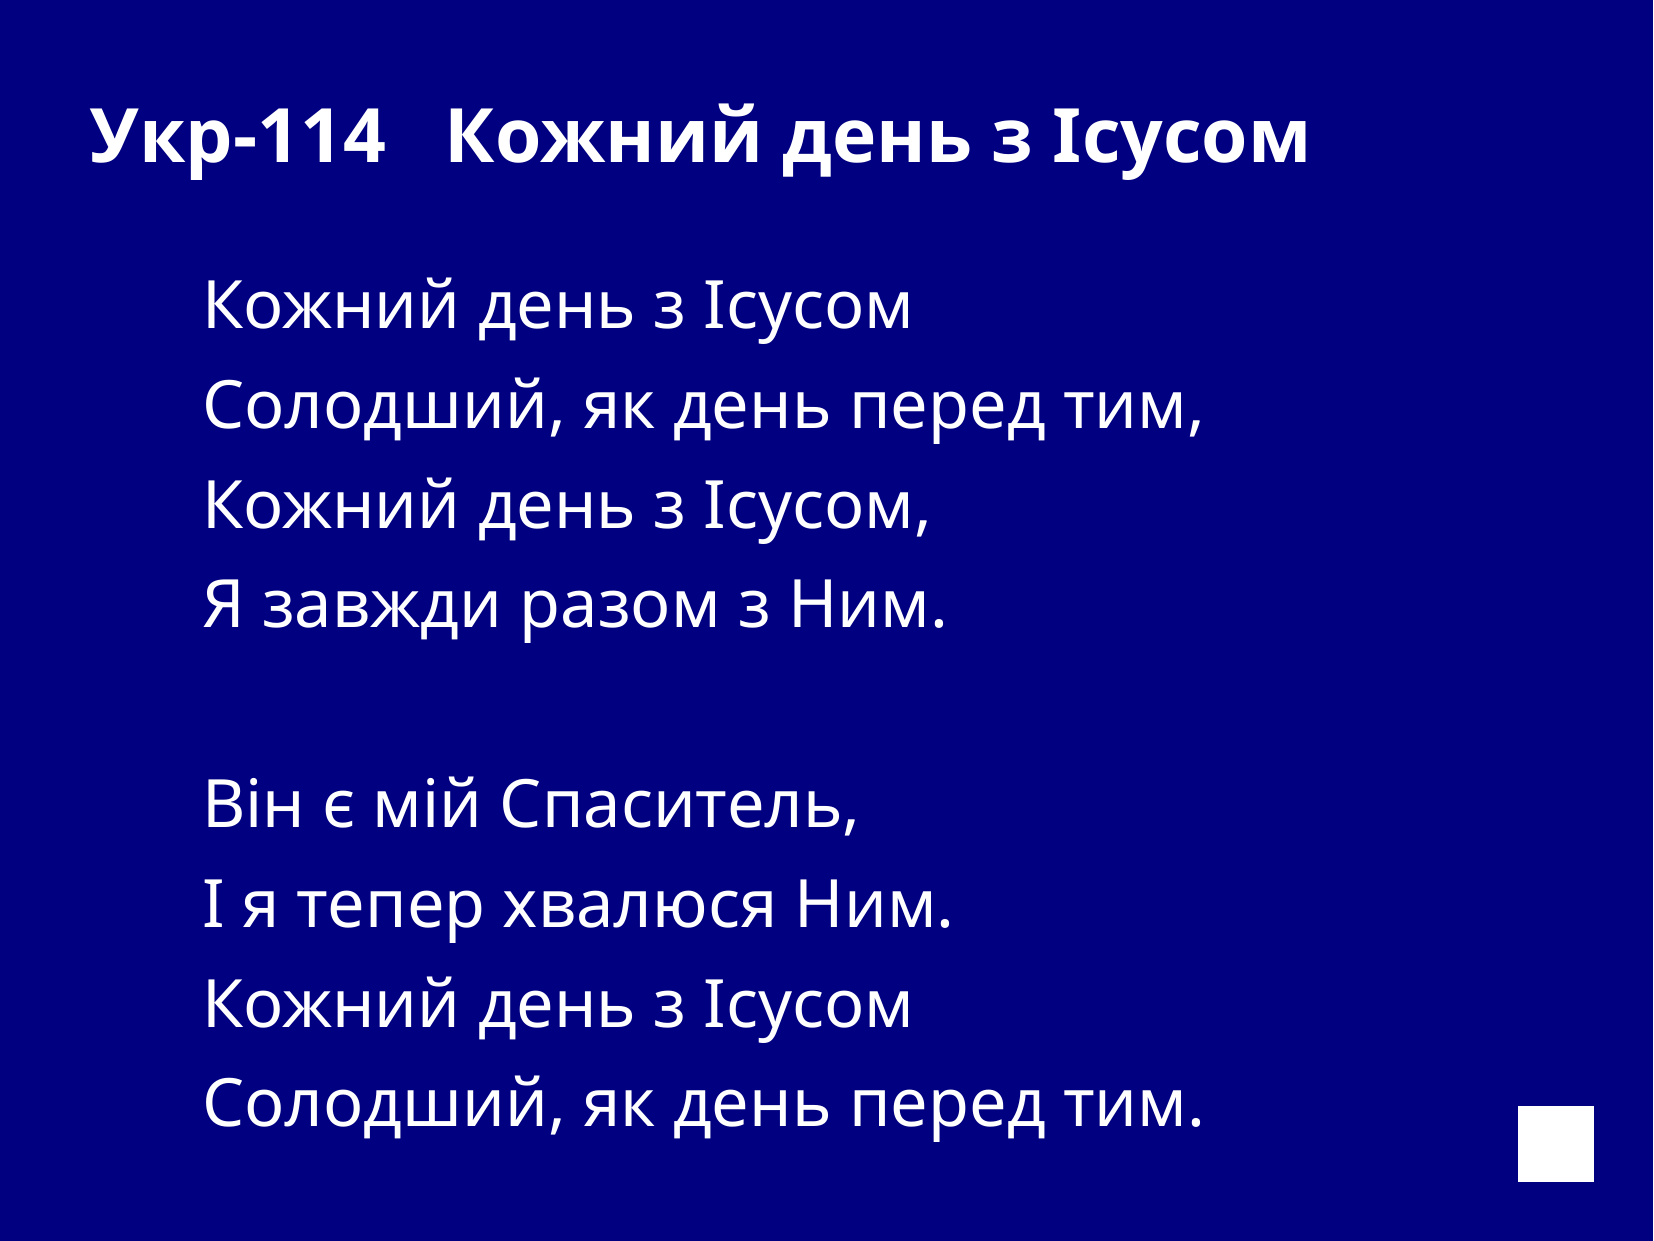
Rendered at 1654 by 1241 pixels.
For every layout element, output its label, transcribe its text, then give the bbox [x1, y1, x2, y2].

text_box Кожний день з Ісусом Солодший, як день перед тим, Кожний день з Ісусом, Я завжди разом з Ним. Він є мій Спаситель, І я тепер хвалюся Ним. Кожний день з Ісусом Солодший, як день перед тим. [75, 188, 1576, 1163]
text_box Укр-114 Кожний день з Ісусом [75, 75, 1576, 188]
text_box [1518, 1106, 1594, 1182]
